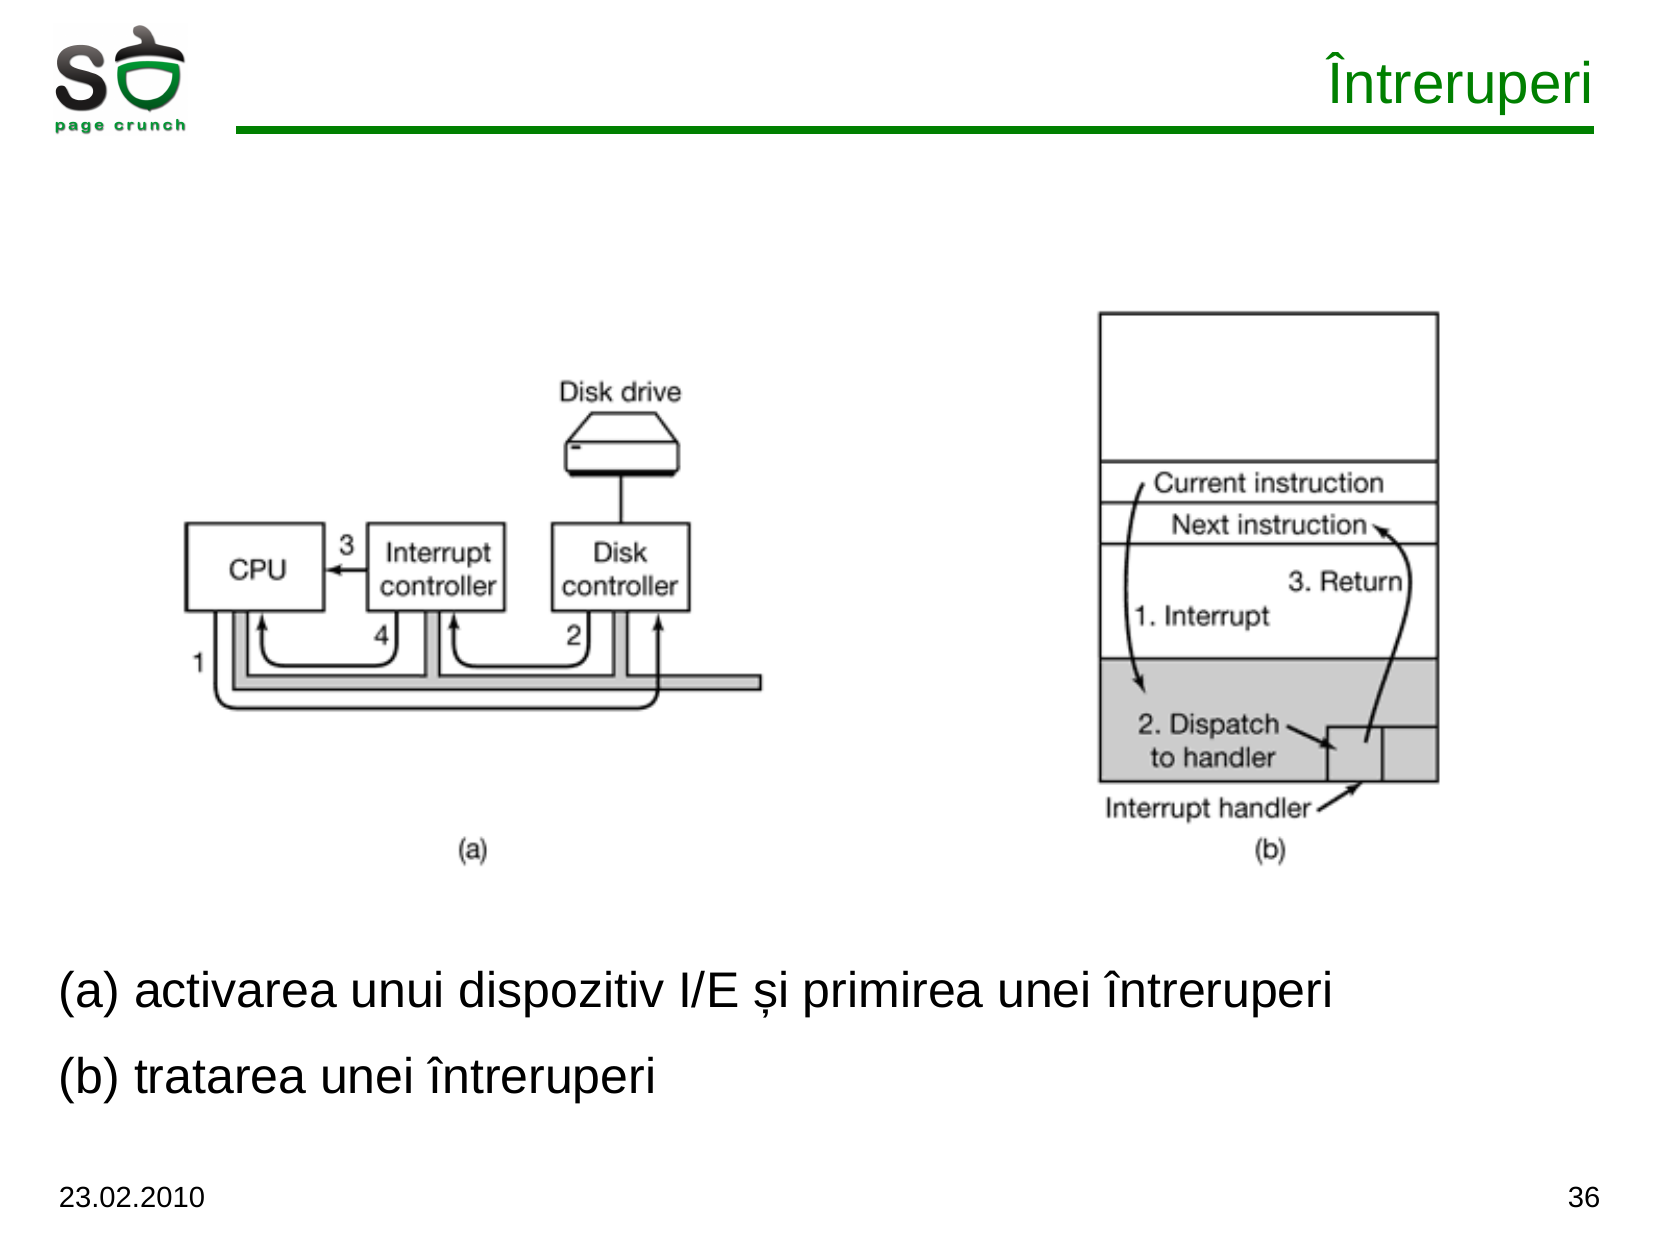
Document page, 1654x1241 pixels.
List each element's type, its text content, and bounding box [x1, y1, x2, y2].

picture [53, 23, 188, 136]
list (a) activarea unui dispozitiv I/E și primirea unei întreruperi (b) tratarea unei întreruperi [59, 915, 1595, 1151]
title Întreruperi [236, 49, 1595, 119]
picture [170, 291, 1494, 883]
